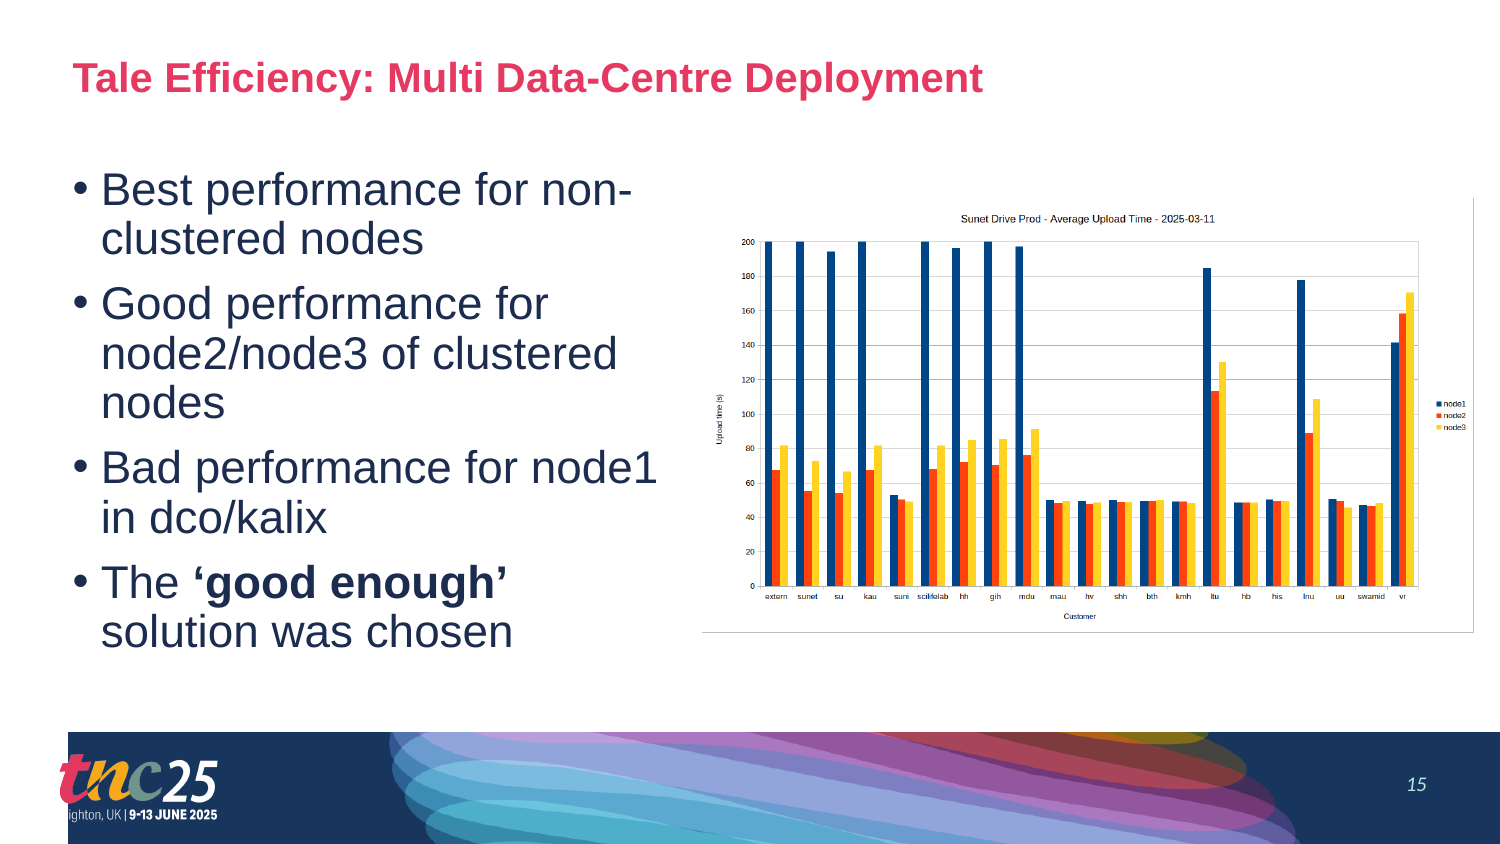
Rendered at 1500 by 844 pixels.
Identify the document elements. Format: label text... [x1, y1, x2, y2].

picture [344, 732, 1500, 844]
list Best performance for non-clustered nodes Good performance for node2/node3 of clustered nodes Bad performance for node1 in dco/kalix The ‘good enough’ solution was chosen [57, 158, 676, 709]
picture [702, 198, 1474, 633]
title Tale Efficiency: Multi Data-Centre Deployment [57, 21, 1442, 136]
picture [57, 754, 218, 824]
